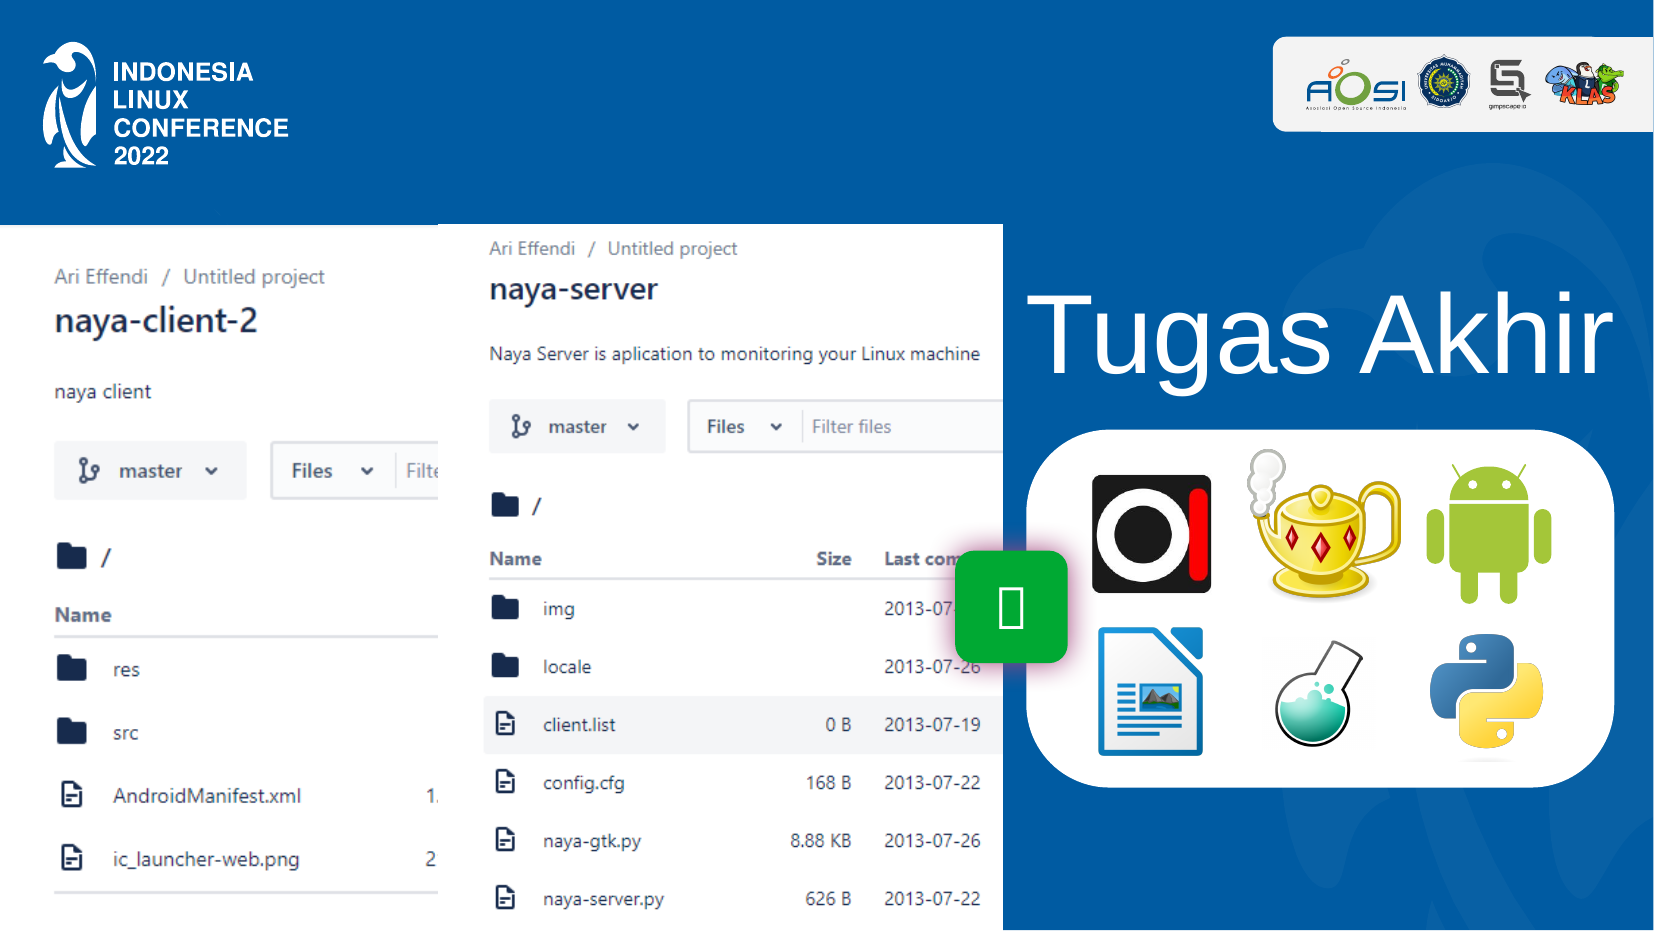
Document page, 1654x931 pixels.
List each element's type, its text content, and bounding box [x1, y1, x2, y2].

picture [1417, 54, 1471, 108]
picture [1426, 463, 1552, 604]
text_box  [955, 550, 1068, 664]
title Tugas Akhir [1025, 146, 1654, 409]
picture [1545, 62, 1624, 105]
picture [1006, 449, 1401, 788]
picture [1430, 634, 1547, 762]
text_box [1026, 429, 1615, 788]
picture [0, 224, 1003, 931]
